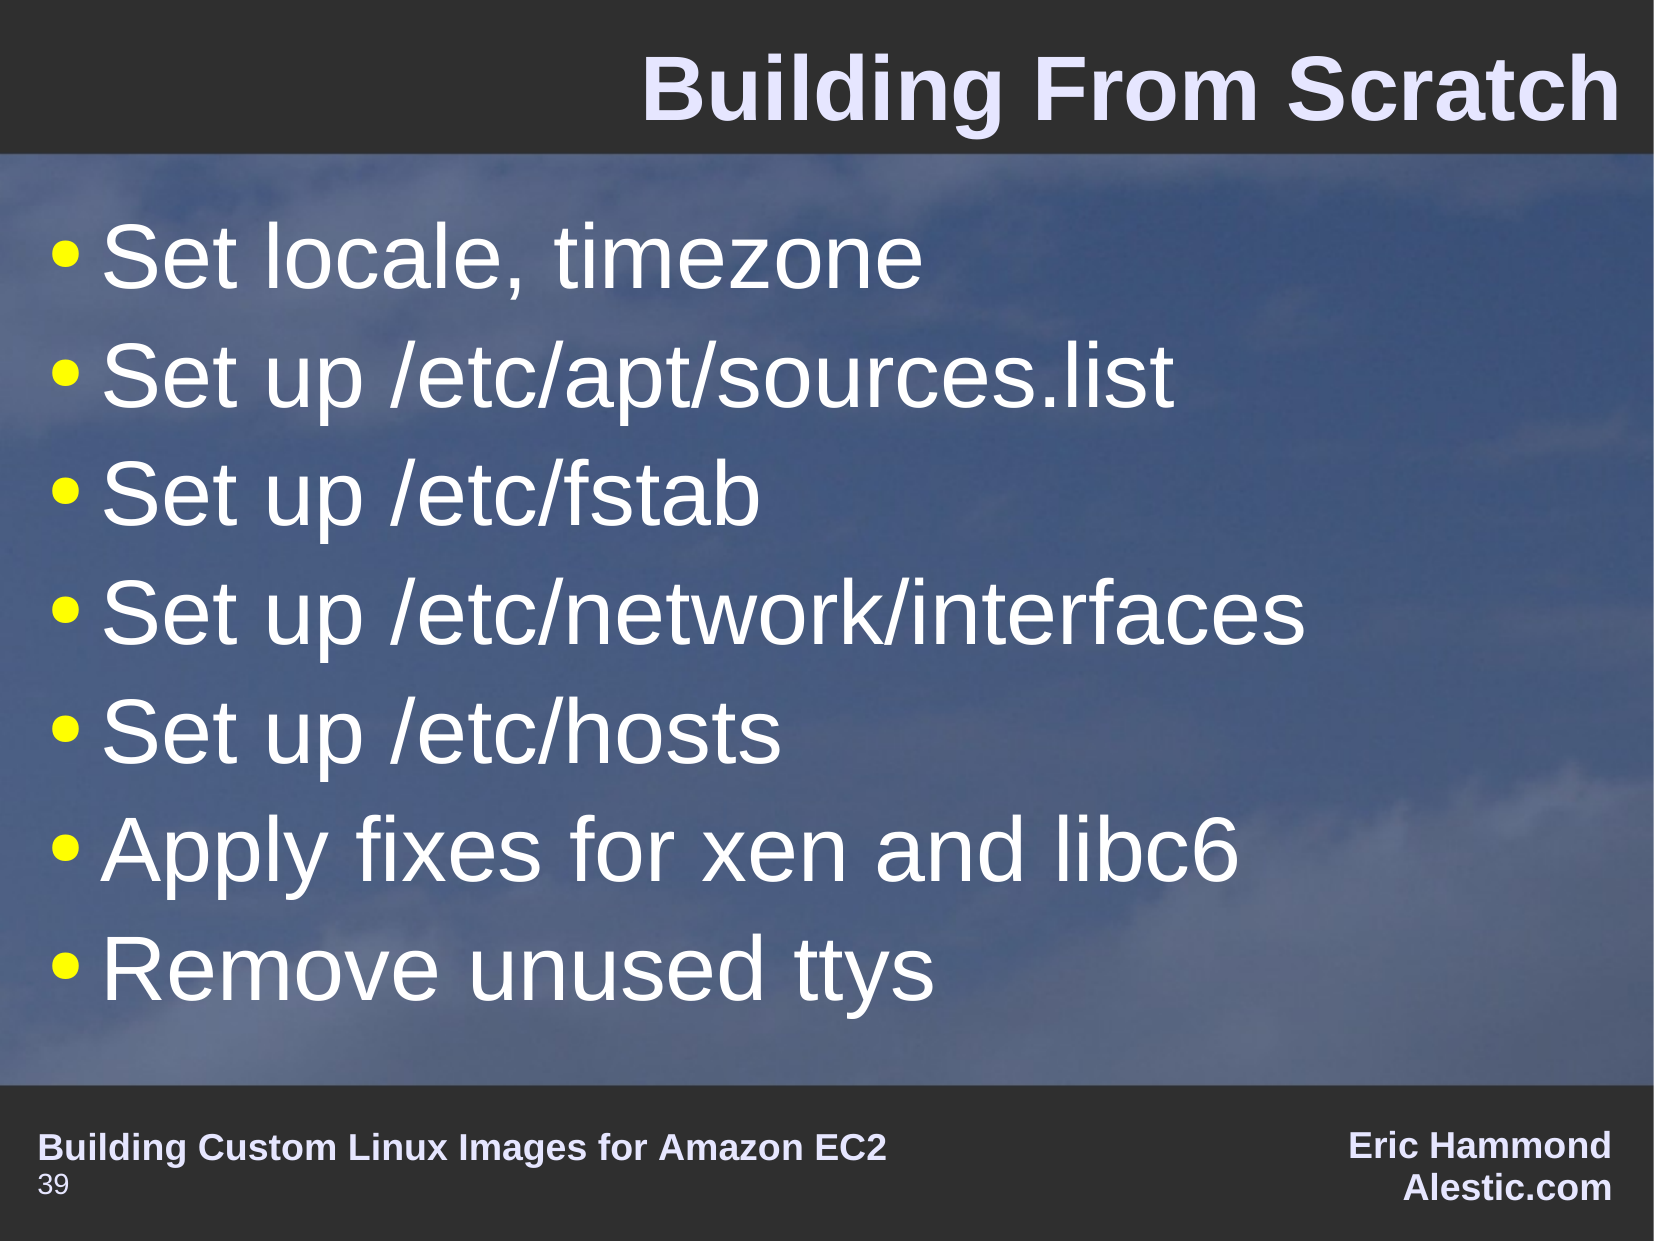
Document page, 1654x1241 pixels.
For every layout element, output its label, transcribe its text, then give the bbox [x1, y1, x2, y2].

title Eric Hammond Alestic.com [1299, 1092, 1613, 1241]
title Building From Scratch [29, 29, 1625, 148]
picture [0, 0, 1654, 1241]
list Set locale, timezone Set up /etc/apt/sources.list Set up /etc/fstab Set up /etc/network/interfaces Set up /etc/hosts Apply fixes for xen and libc6 Remove unused ttys [29, 177, 1625, 1049]
